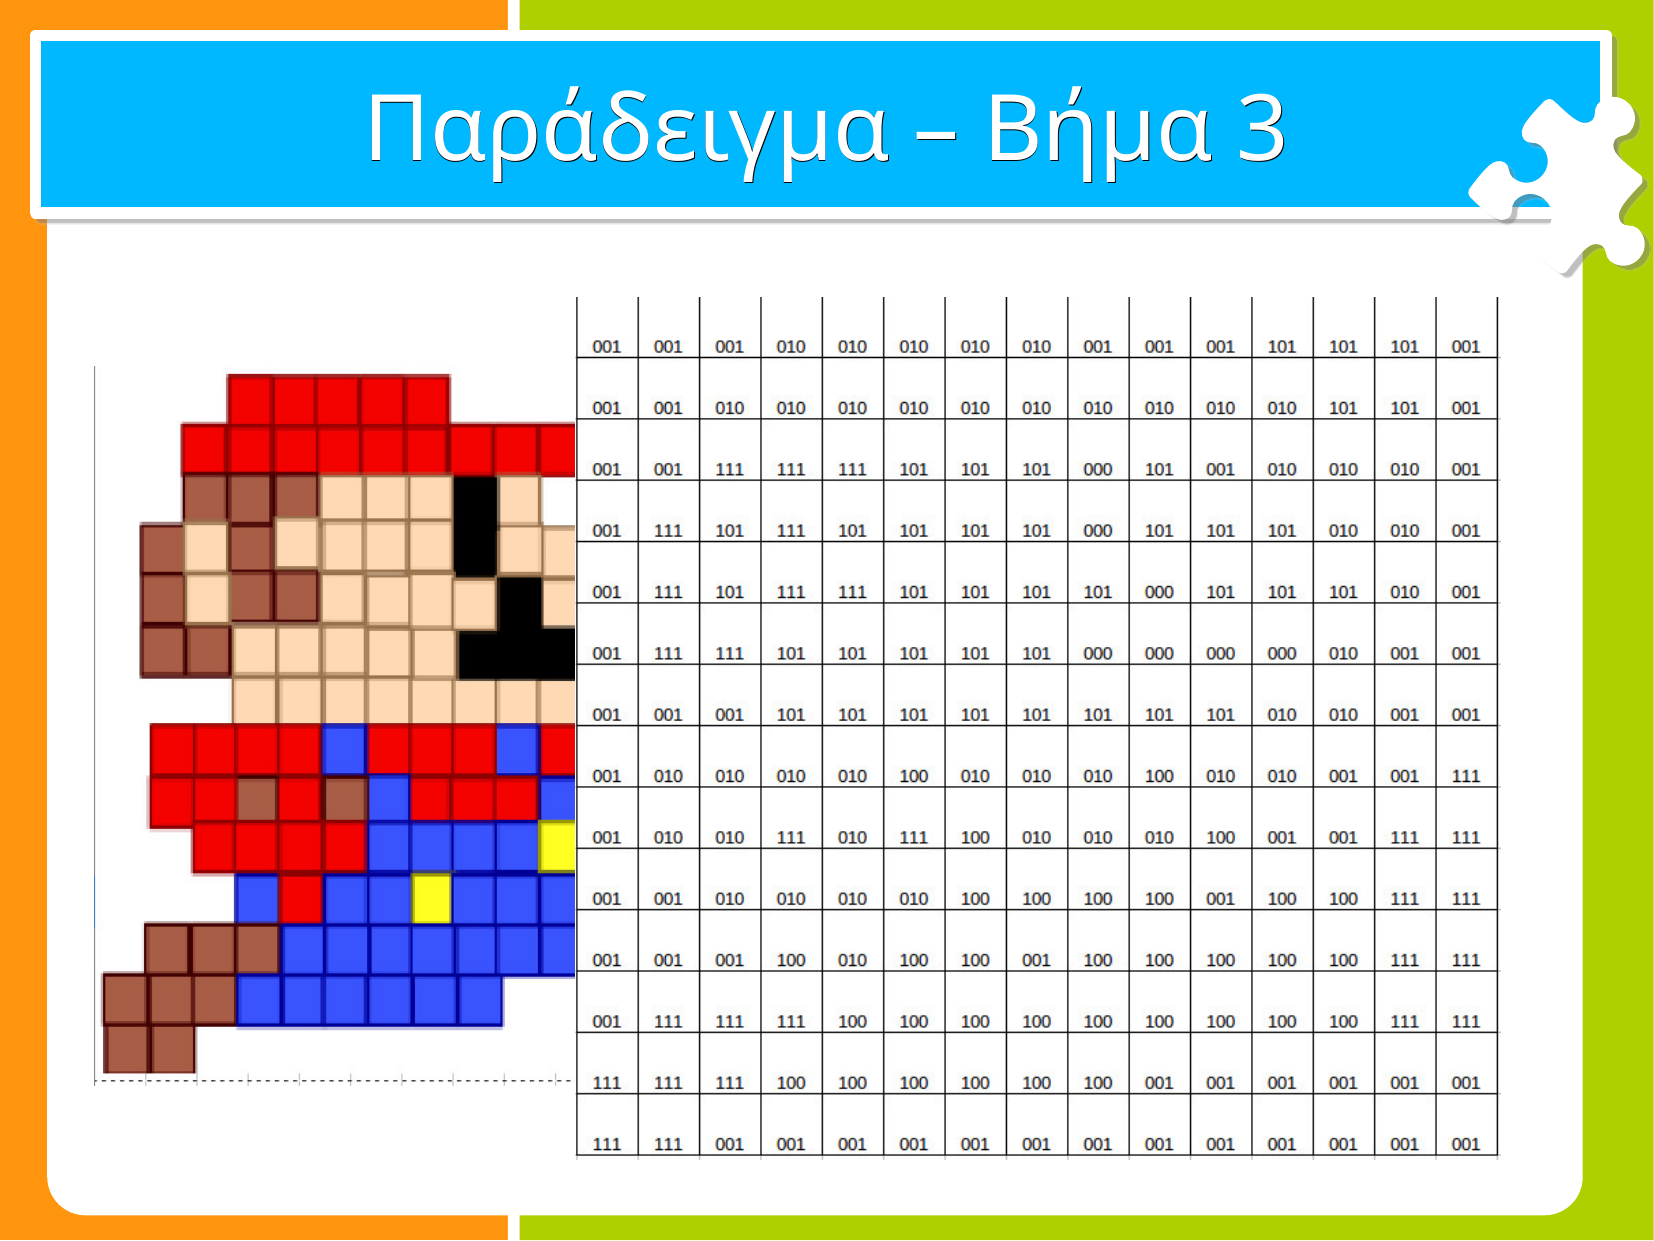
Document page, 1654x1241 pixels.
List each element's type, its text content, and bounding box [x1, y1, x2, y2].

picture [94, 297, 1501, 1160]
title Παράδειγμα – Βήμα 3 [82, 49, 1571, 201]
